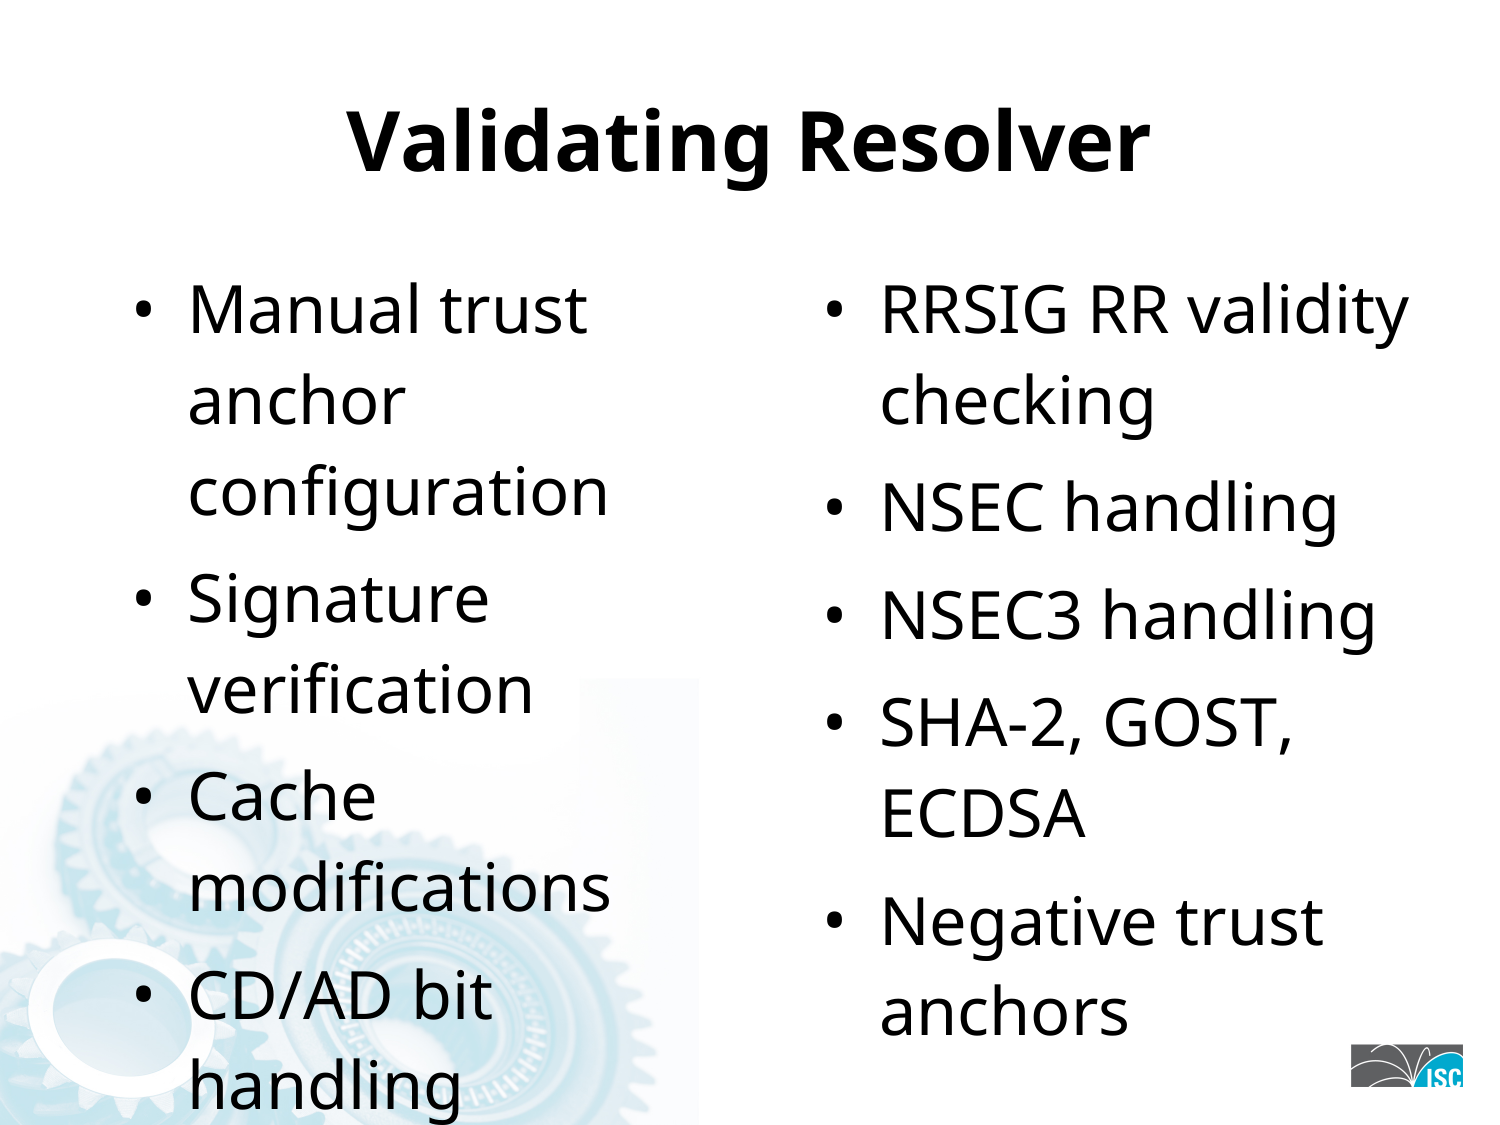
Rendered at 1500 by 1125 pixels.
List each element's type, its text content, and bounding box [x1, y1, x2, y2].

title Validating Resolver [75, 31, 1426, 247]
list Manual trust anchor configuration Signature verification Cache modifications CD/AD bit handling [75, 262, 734, 1125]
picture [0, 0, 1500, 1125]
list RRSIG RR validity checking NSEC handling NSEC3 handling SHA-2, GOST, ECDSA Negative trust anchors [766, 262, 1426, 1059]
